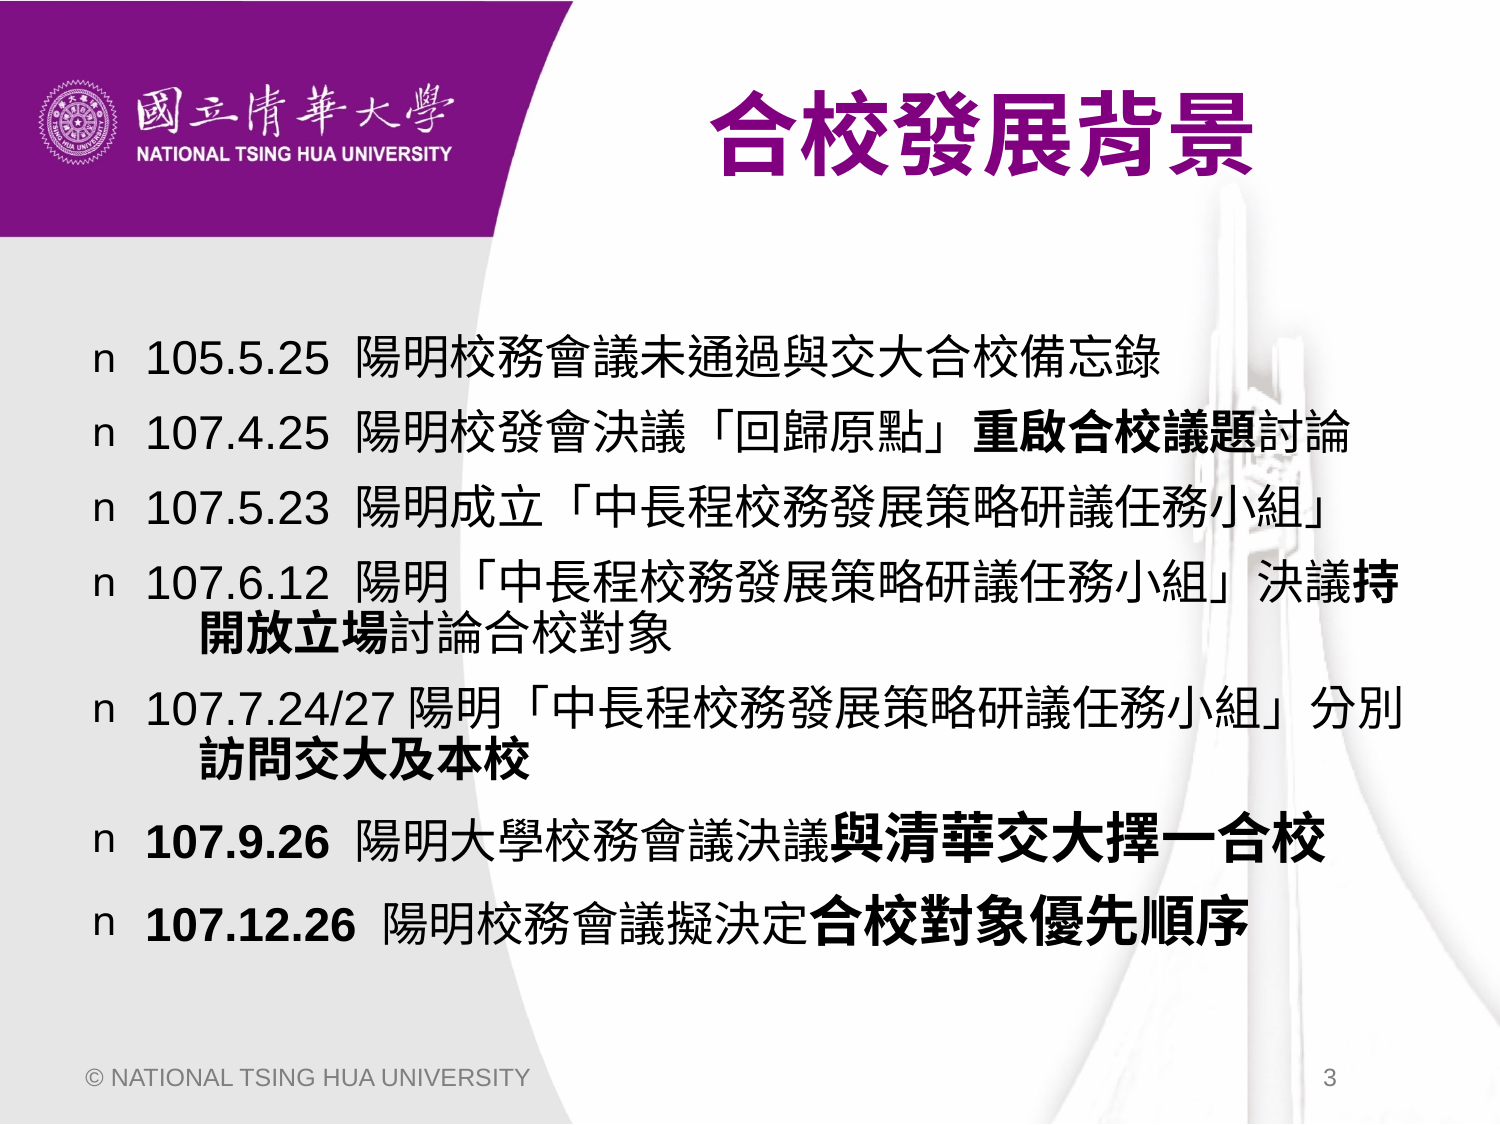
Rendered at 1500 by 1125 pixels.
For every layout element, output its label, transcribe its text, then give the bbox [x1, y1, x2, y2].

text_box © NATIONAL TSING HUA UNIVERSITY [70, 1050, 823, 1103]
list 105.5.25 陽明校務會議未通過與交大合校備忘錄 107.4.25 陽明校發會決議「回歸原點」重啟合校議題討論 107.5.23 陽明成立「中長程校務發展策略研議任務小組」 107.6.12 陽明「中長程校務發展策略研議任務小組」決議持開放立場討論合校對象 107.7.24/27陽明「中長程校務發展策略研議任務小組」分別訪問交大及本校 107.9.26 陽明大學校務會議決議與清華交大擇一合校 107.12.26 陽明校務會議擬決定合校對象優先順序 [76, 326, 1427, 1035]
title 合校發展背景 [547, 38, 1426, 226]
text_box [1308, 1050, 1426, 1103]
